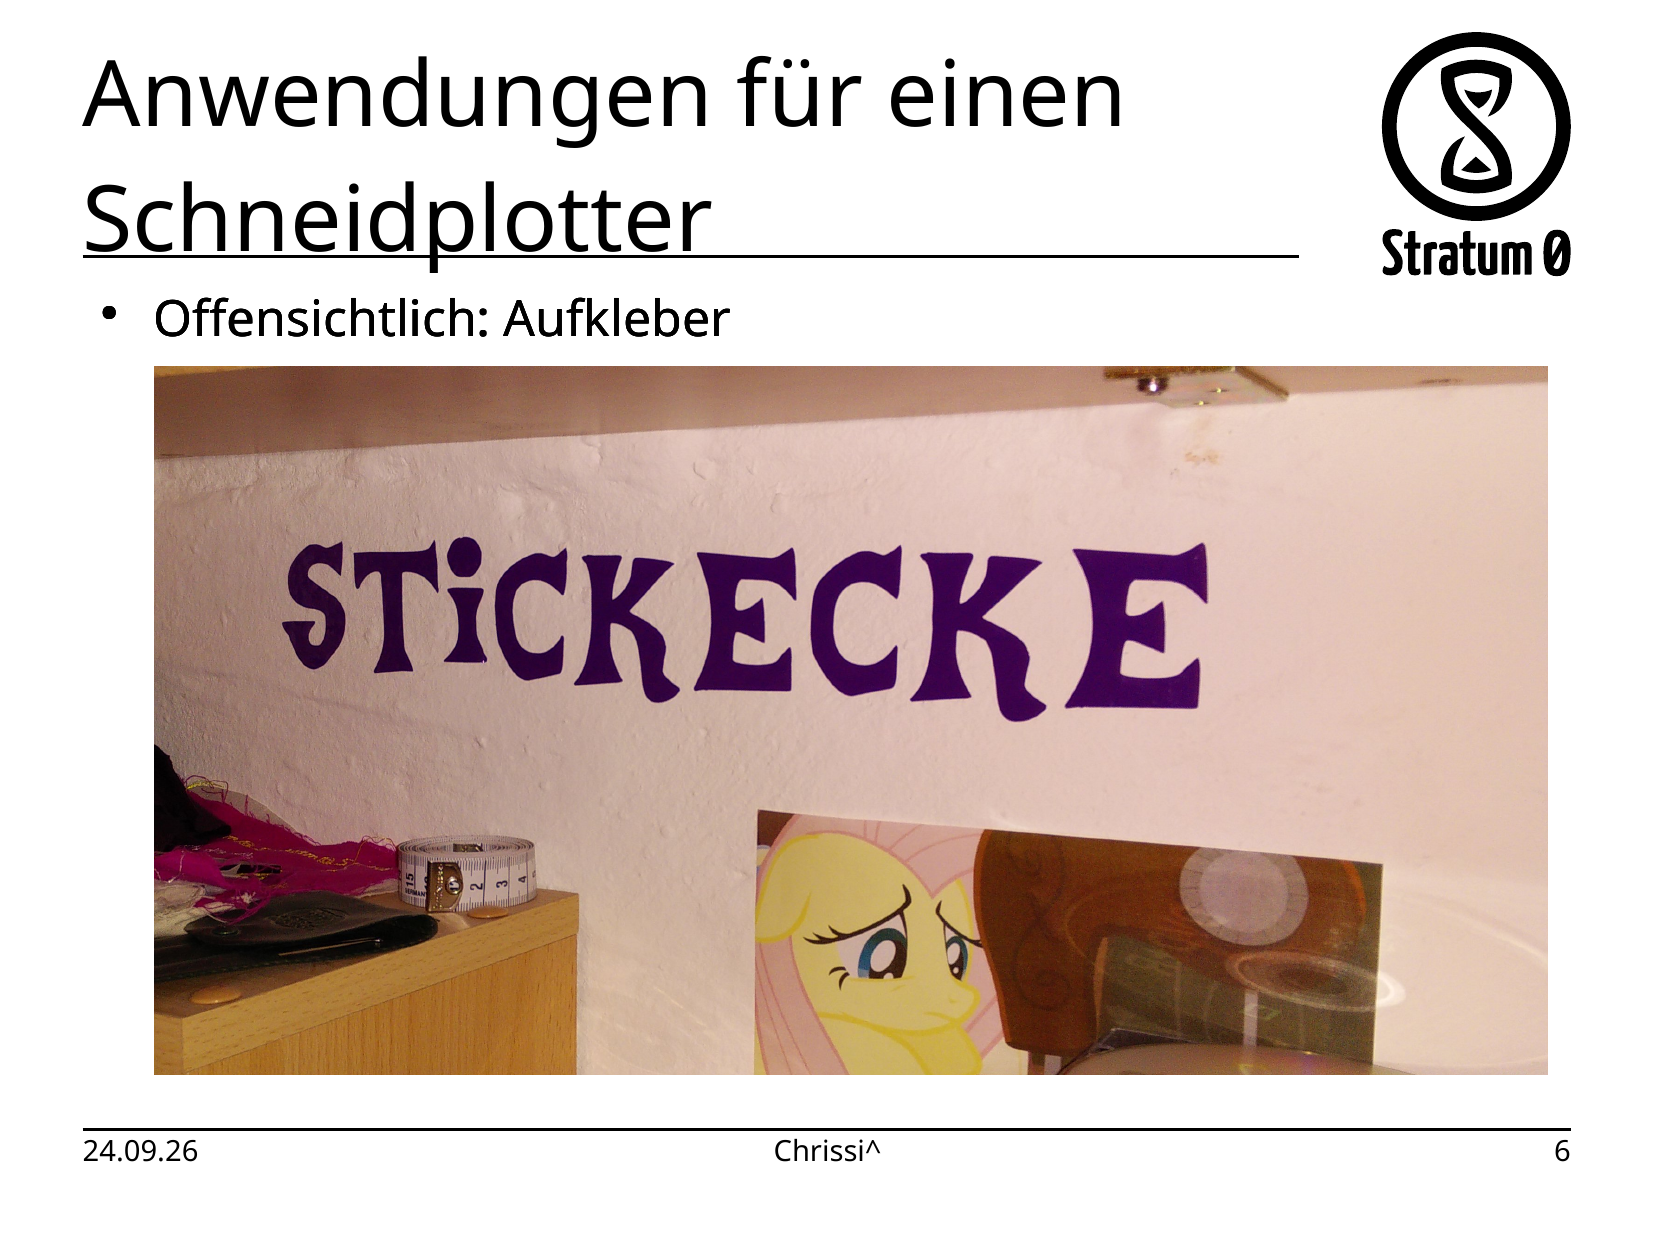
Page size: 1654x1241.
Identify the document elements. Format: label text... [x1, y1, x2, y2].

picture [154, 366, 1548, 1075]
title Anwendungen für einen Schneidplotter [82, 45, 1300, 261]
list Offensichtlich: Aufkleber [82, 290, 1538, 1010]
